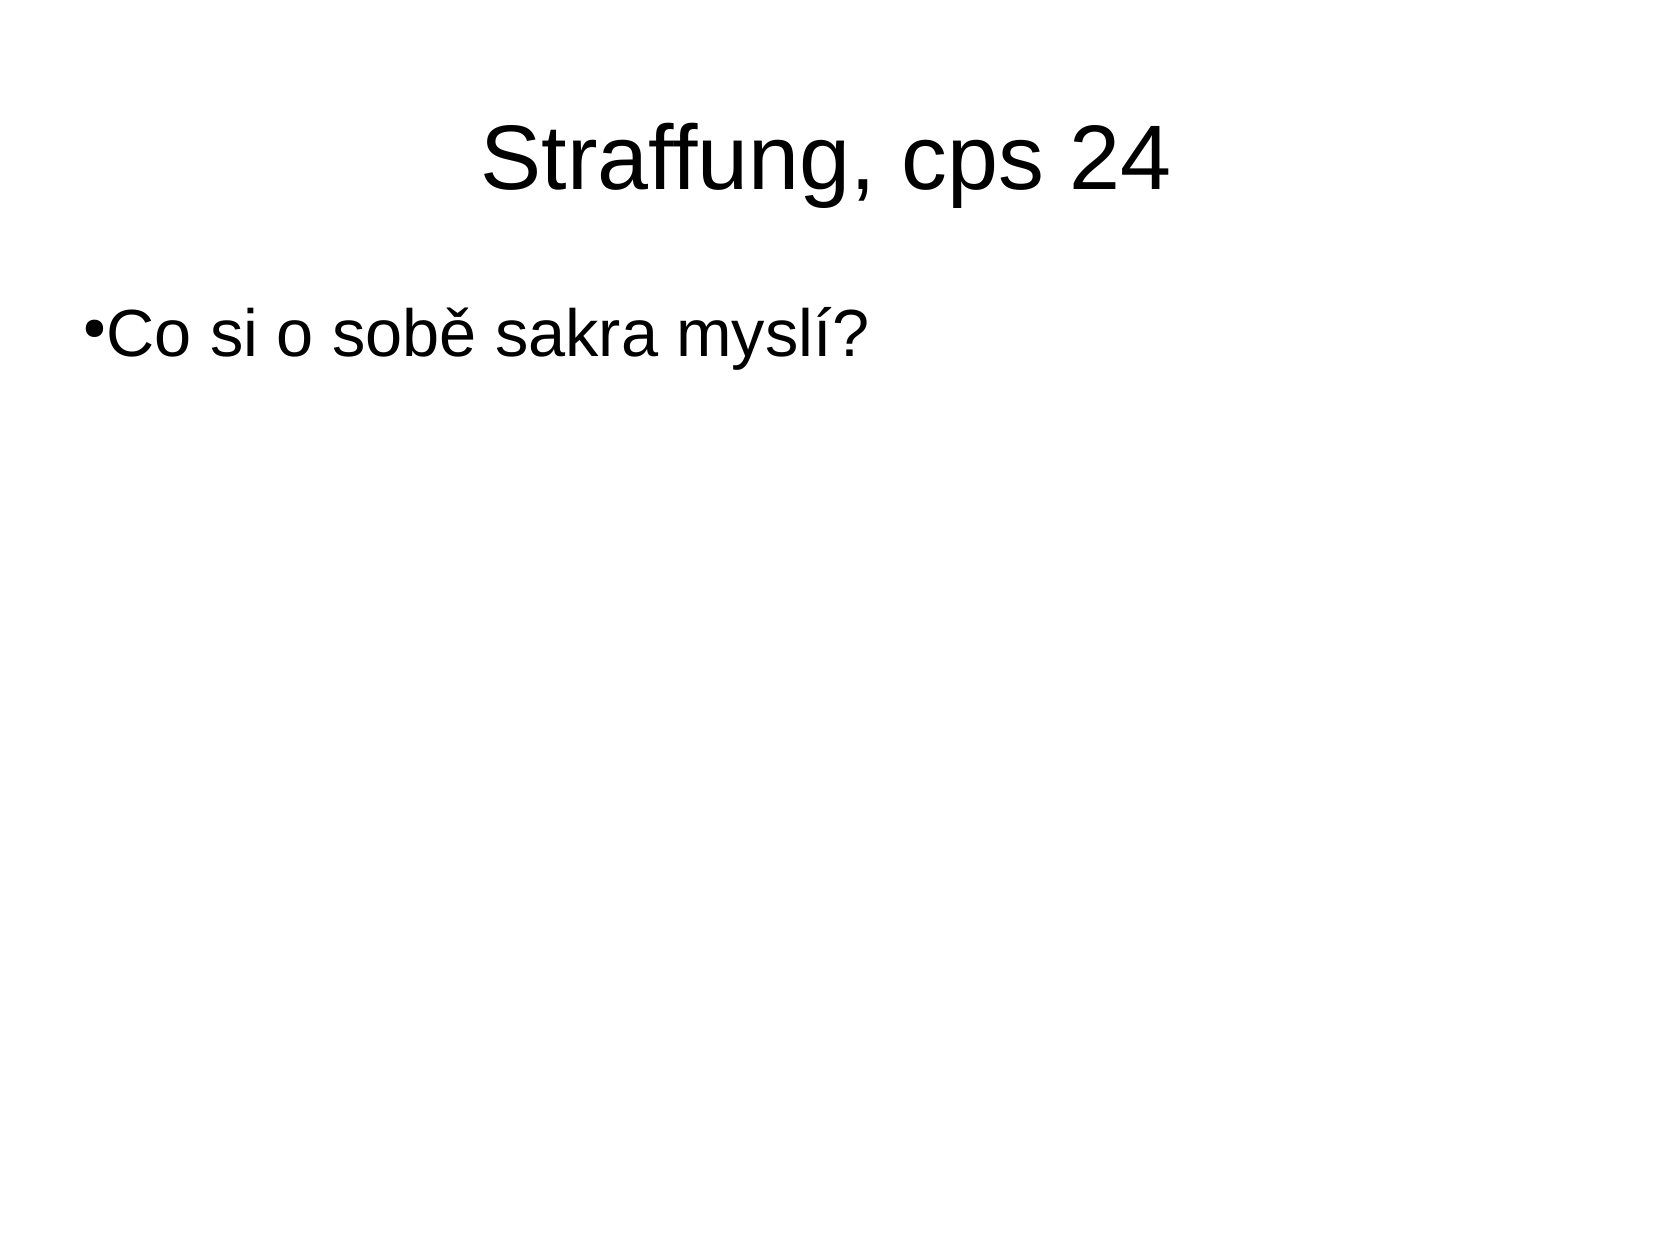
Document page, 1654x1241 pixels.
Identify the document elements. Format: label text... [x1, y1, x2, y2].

title Straffung, cps 24 [82, 49, 1571, 257]
list Co si o sobě sakra myslí? [82, 290, 1571, 1010]
